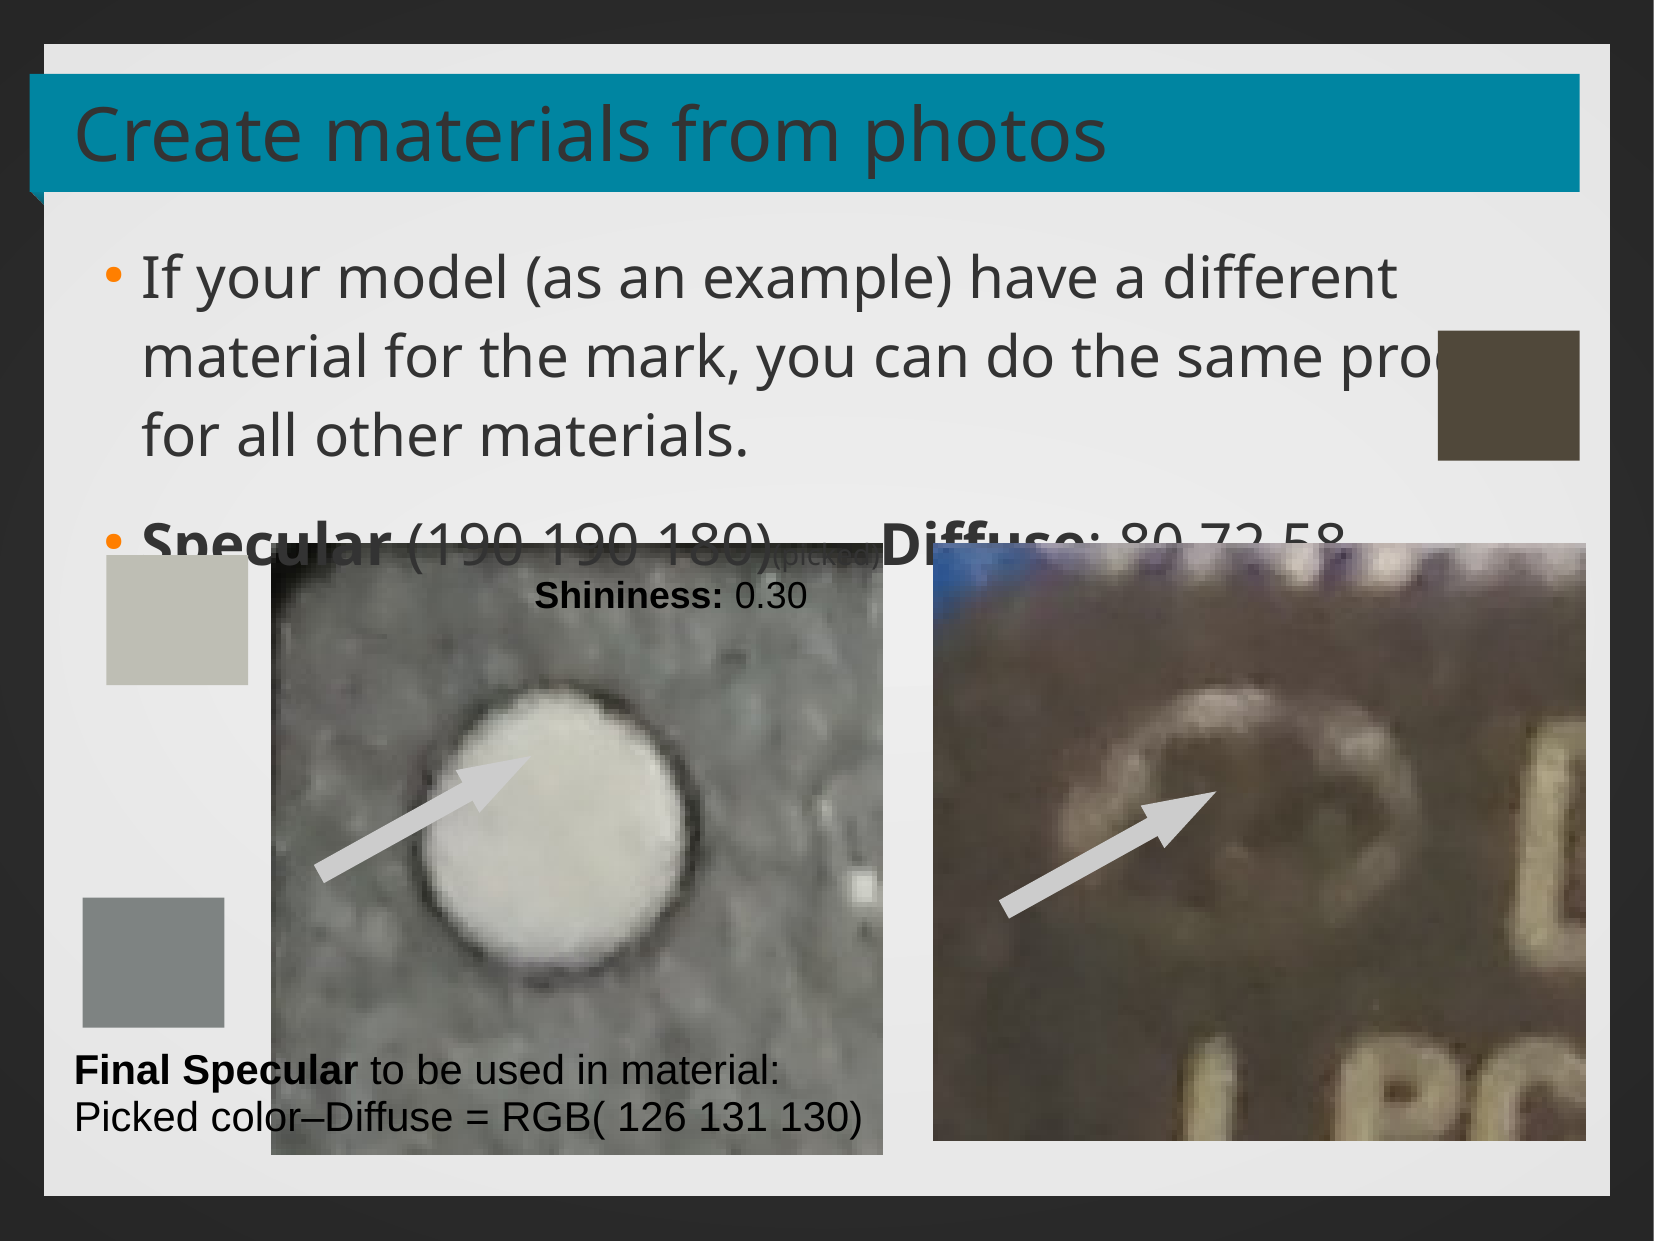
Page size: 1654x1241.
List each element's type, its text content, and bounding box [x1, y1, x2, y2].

text_box Shininess: 0.30 [519, 566, 862, 624]
list If your model (as an example) have a different material for the mark, you can do the same process for all other materials. Specular (190 190 180)(picked) Diffuse: 80 72 58 [73, 236, 1580, 1167]
text_box [1437, 330, 1580, 461]
picture [933, 543, 1586, 1141]
text_box [82, 897, 225, 1028]
text_box Final Specular to be used in material: Picked color–Diffuse = RGB( 126 131 130) [59, 1039, 883, 1182]
title Create materials from photos [73, 73, 1565, 192]
text_box [106, 555, 249, 686]
